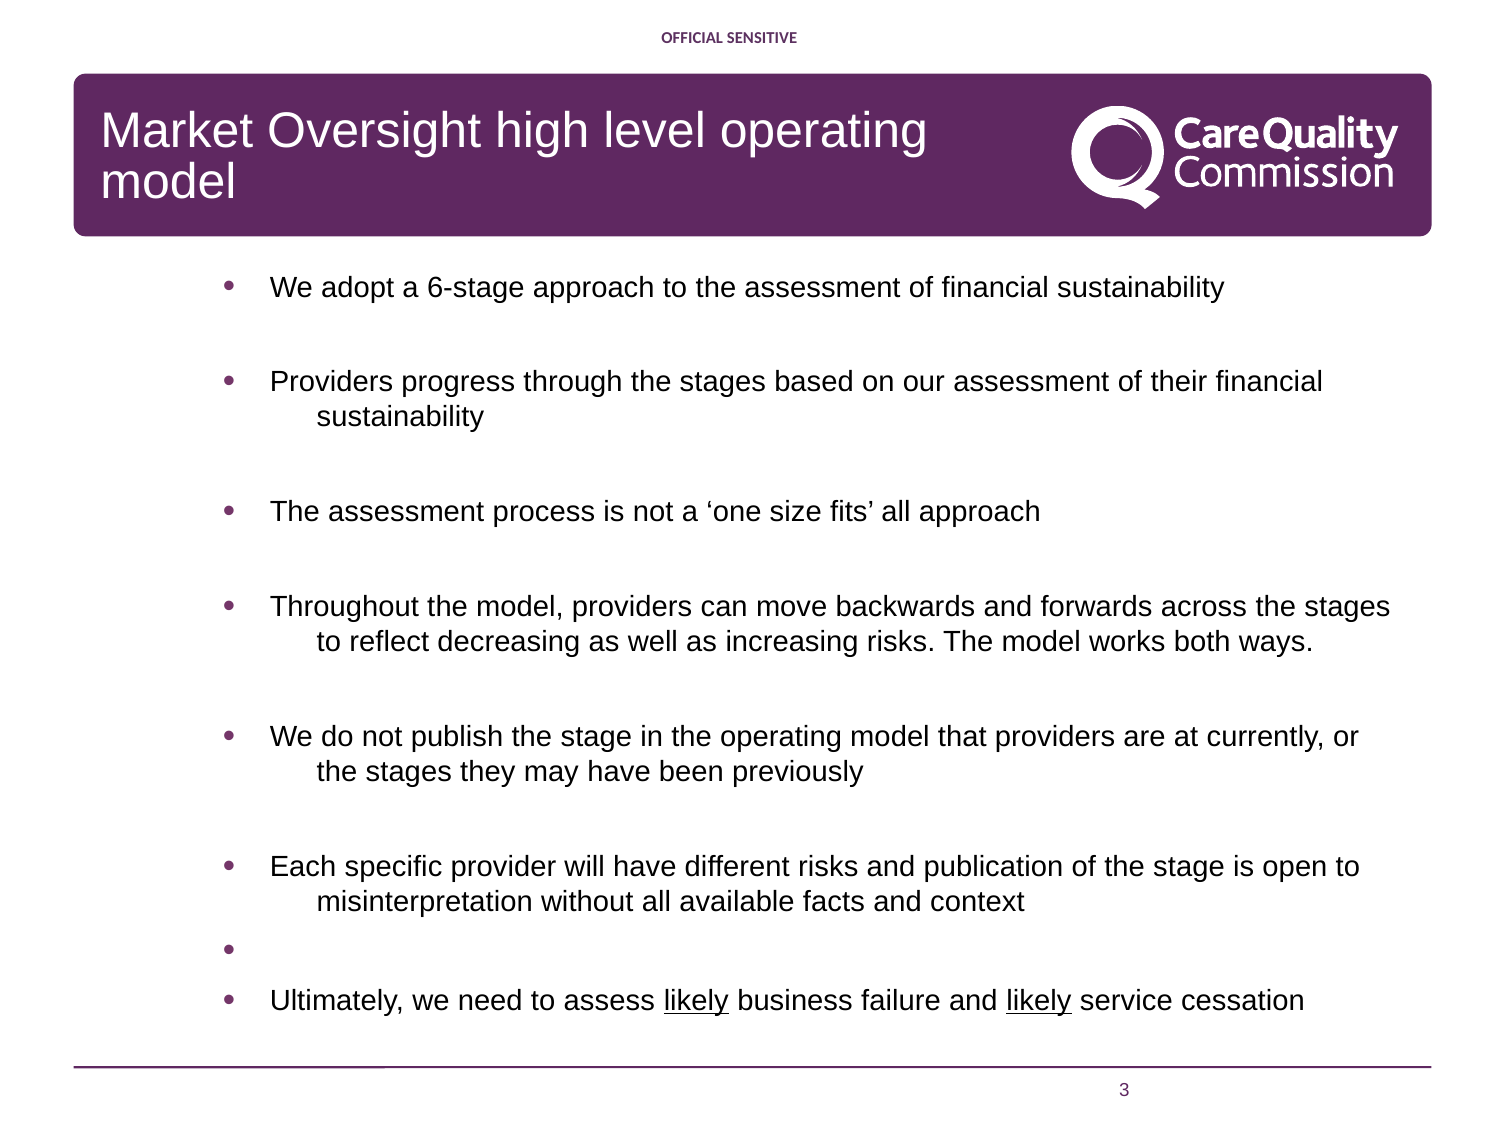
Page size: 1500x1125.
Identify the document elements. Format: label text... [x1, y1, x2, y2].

text_box OFFICIAL SENSITIVE [357, 19, 1102, 55]
text_box [1119, 1025, 1432, 1101]
text_box We adopt a 6-stage approach to the assessment of financial sustainability Providers progress through the stages based on our assessment of their financial sustainability The assessment process is not a ‘one size fits’ all approach Throughout the model, providers can move backwards and forwards across the stages to reflect decreasing as well as increasing risks. The model works both ways. We do not publish the stage in the operating model that providers are at currently, or the stages they may have been previously Each specific provider will have different risks and publication of the stage is open to misinterpretation without all available facts and context Ultimately, we need to assess likely business failure and likely service cessation [76, 260, 1424, 1028]
title Market Oversight high level operating model [100, 83, 1058, 232]
